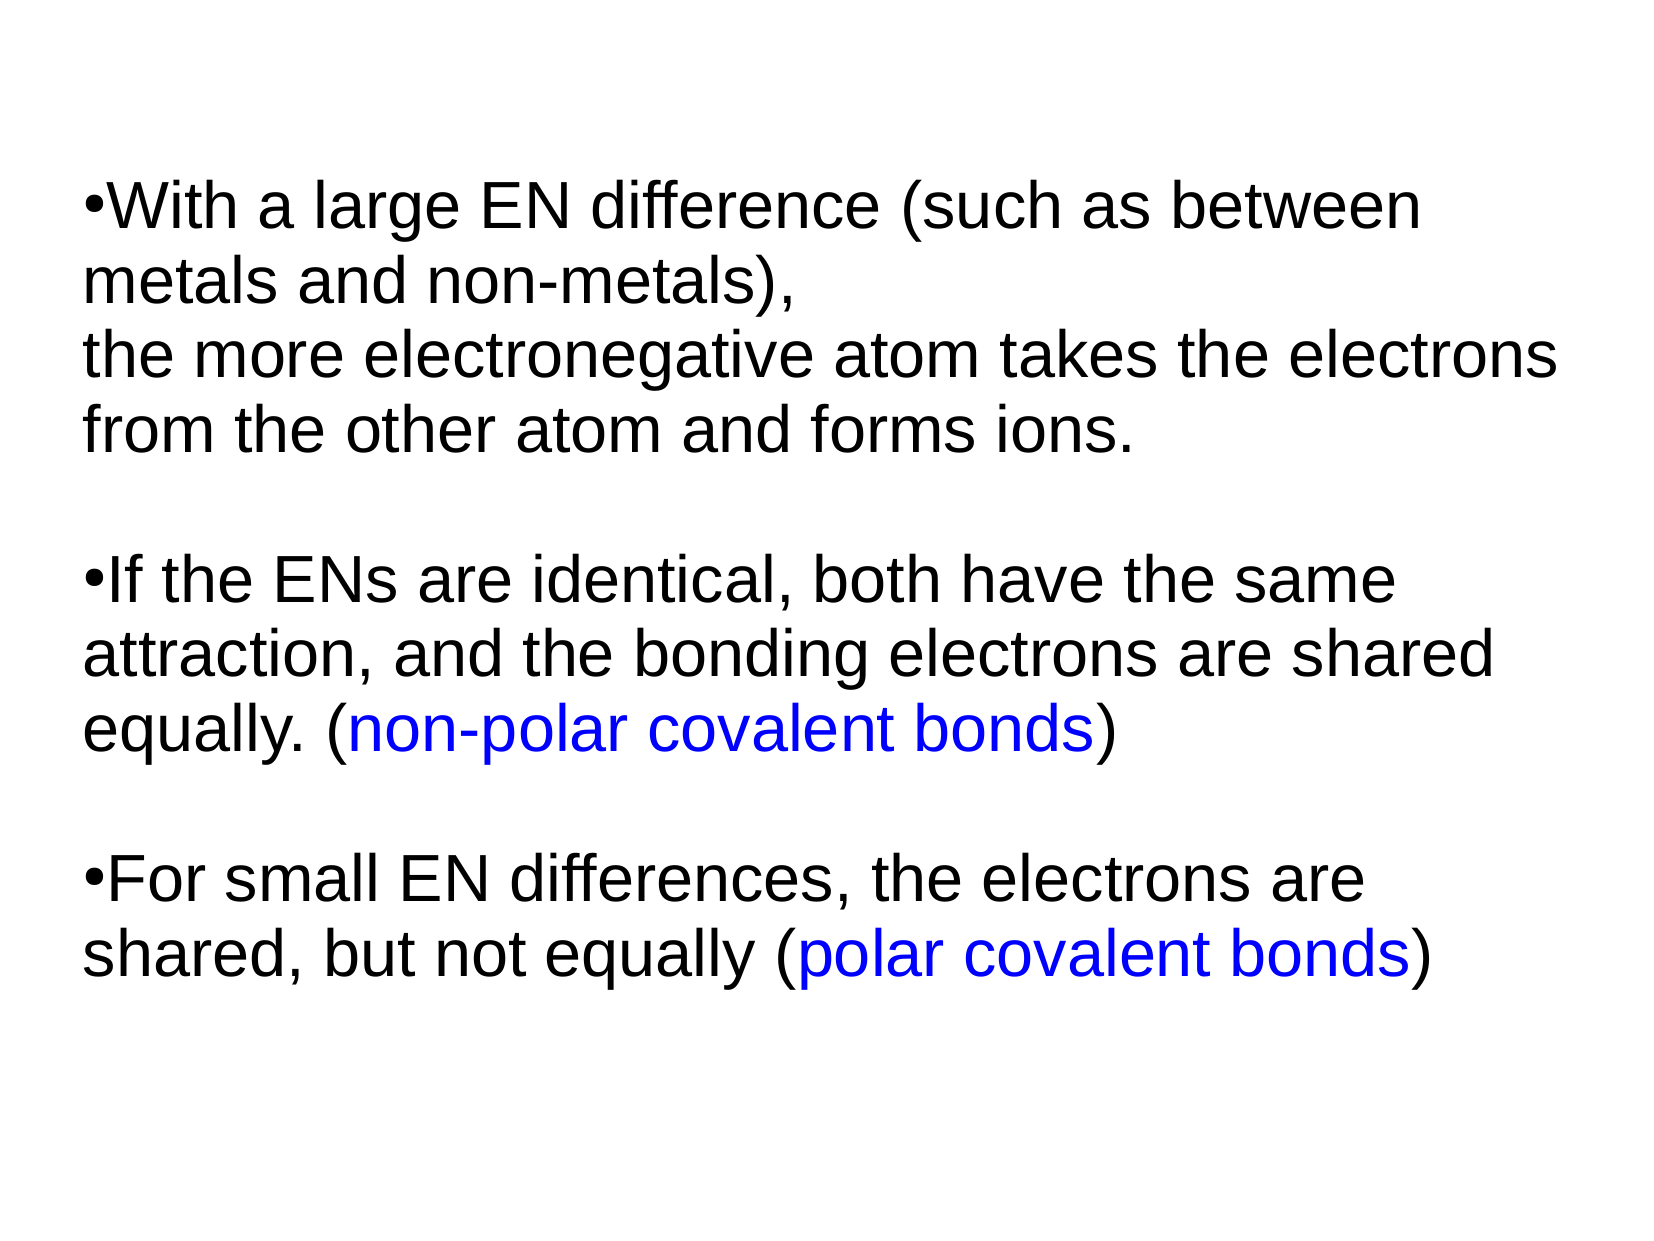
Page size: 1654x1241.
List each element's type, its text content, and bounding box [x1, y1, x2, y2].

subtitle With a large EN difference (such as between metals and non-metals), the more electronegative atom takes the electrons from the other atom and forms ions. If the ENs are identical, both have the same attraction, and the bonding electrons are shared equally. (non-polar covalent bonds) For small EN differences, the electrons are shared, but not equally (polar covalent bonds) [82, 49, 1571, 1109]
